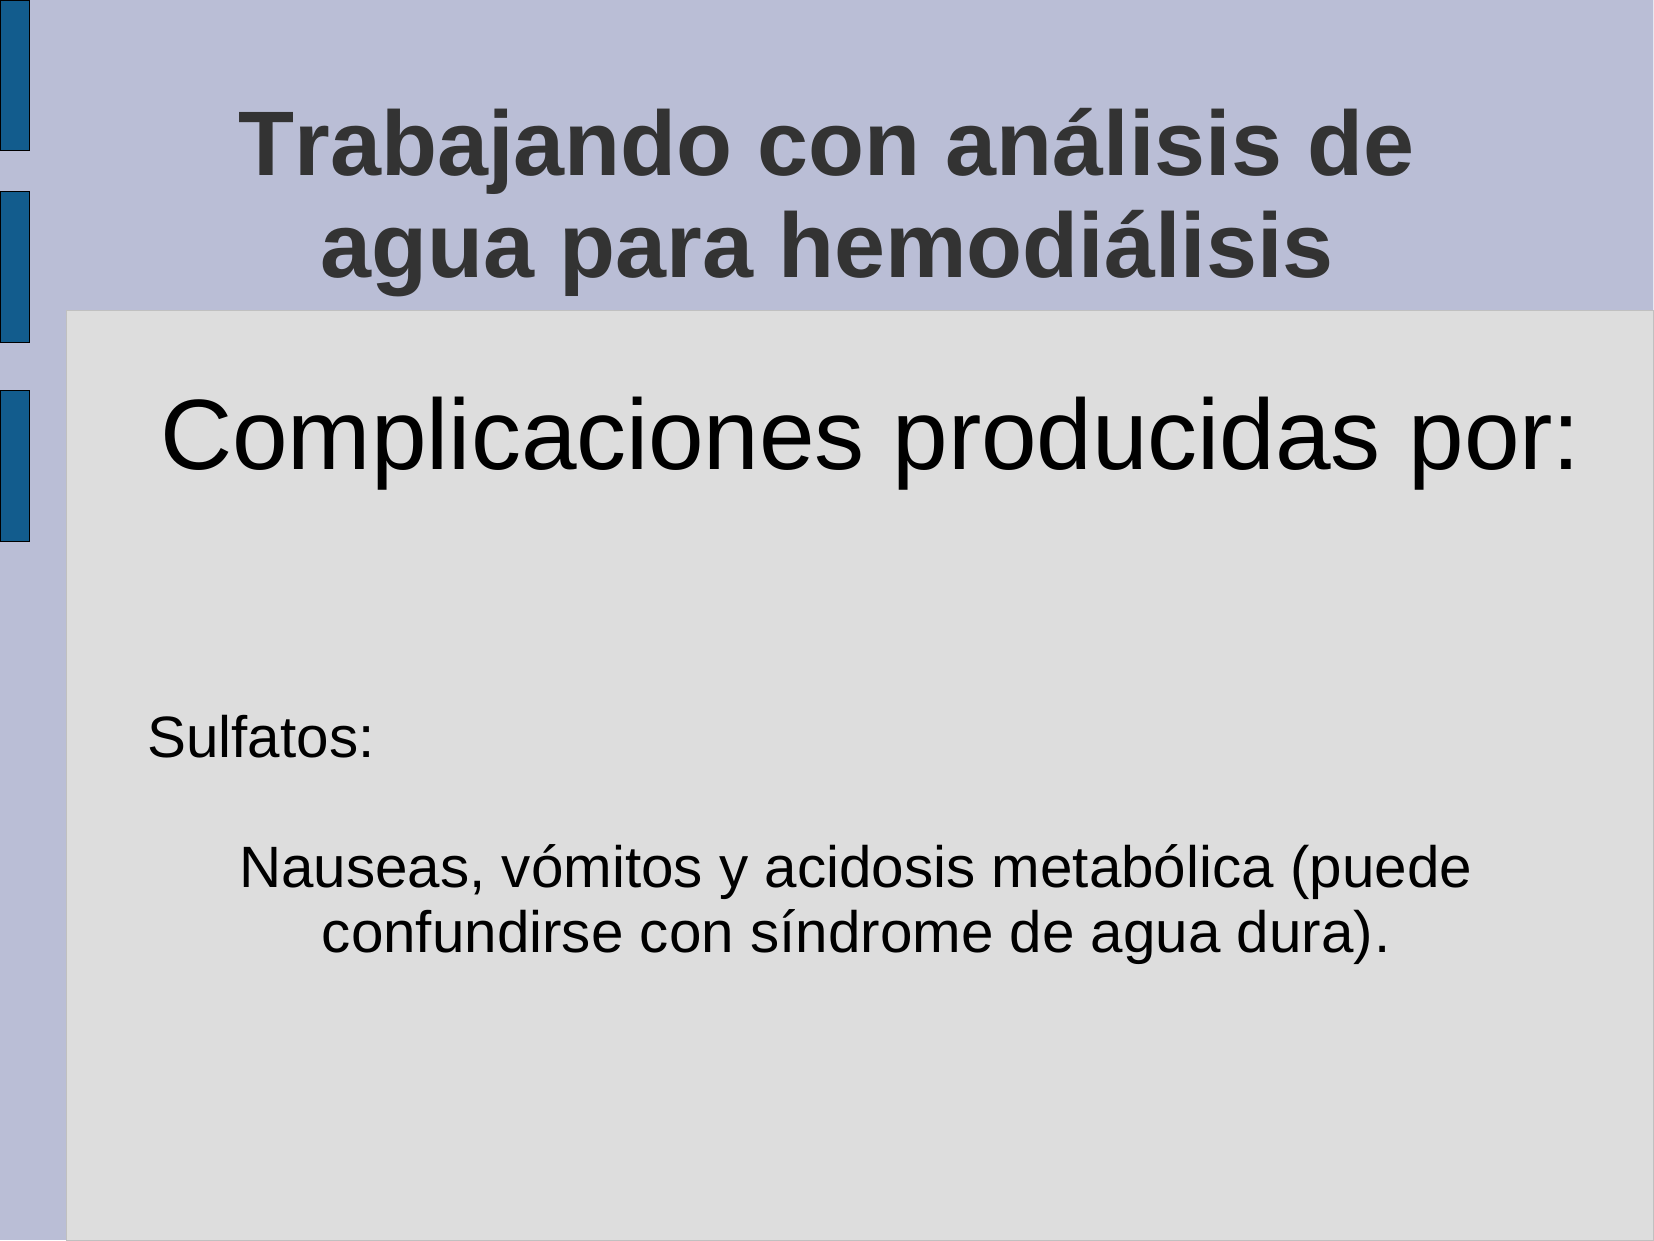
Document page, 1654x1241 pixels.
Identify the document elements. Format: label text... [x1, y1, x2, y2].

title Trabajando con análisis de agua para hemodiálisis [121, 91, 1534, 299]
text_box Sulfatos: Nauseas, vómitos y acidosis metabólica (puede confundirse con síndrome de agua dura). [147, 552, 1565, 1182]
subtitle Complicaciones producidas por: [118, 324, 1625, 546]
